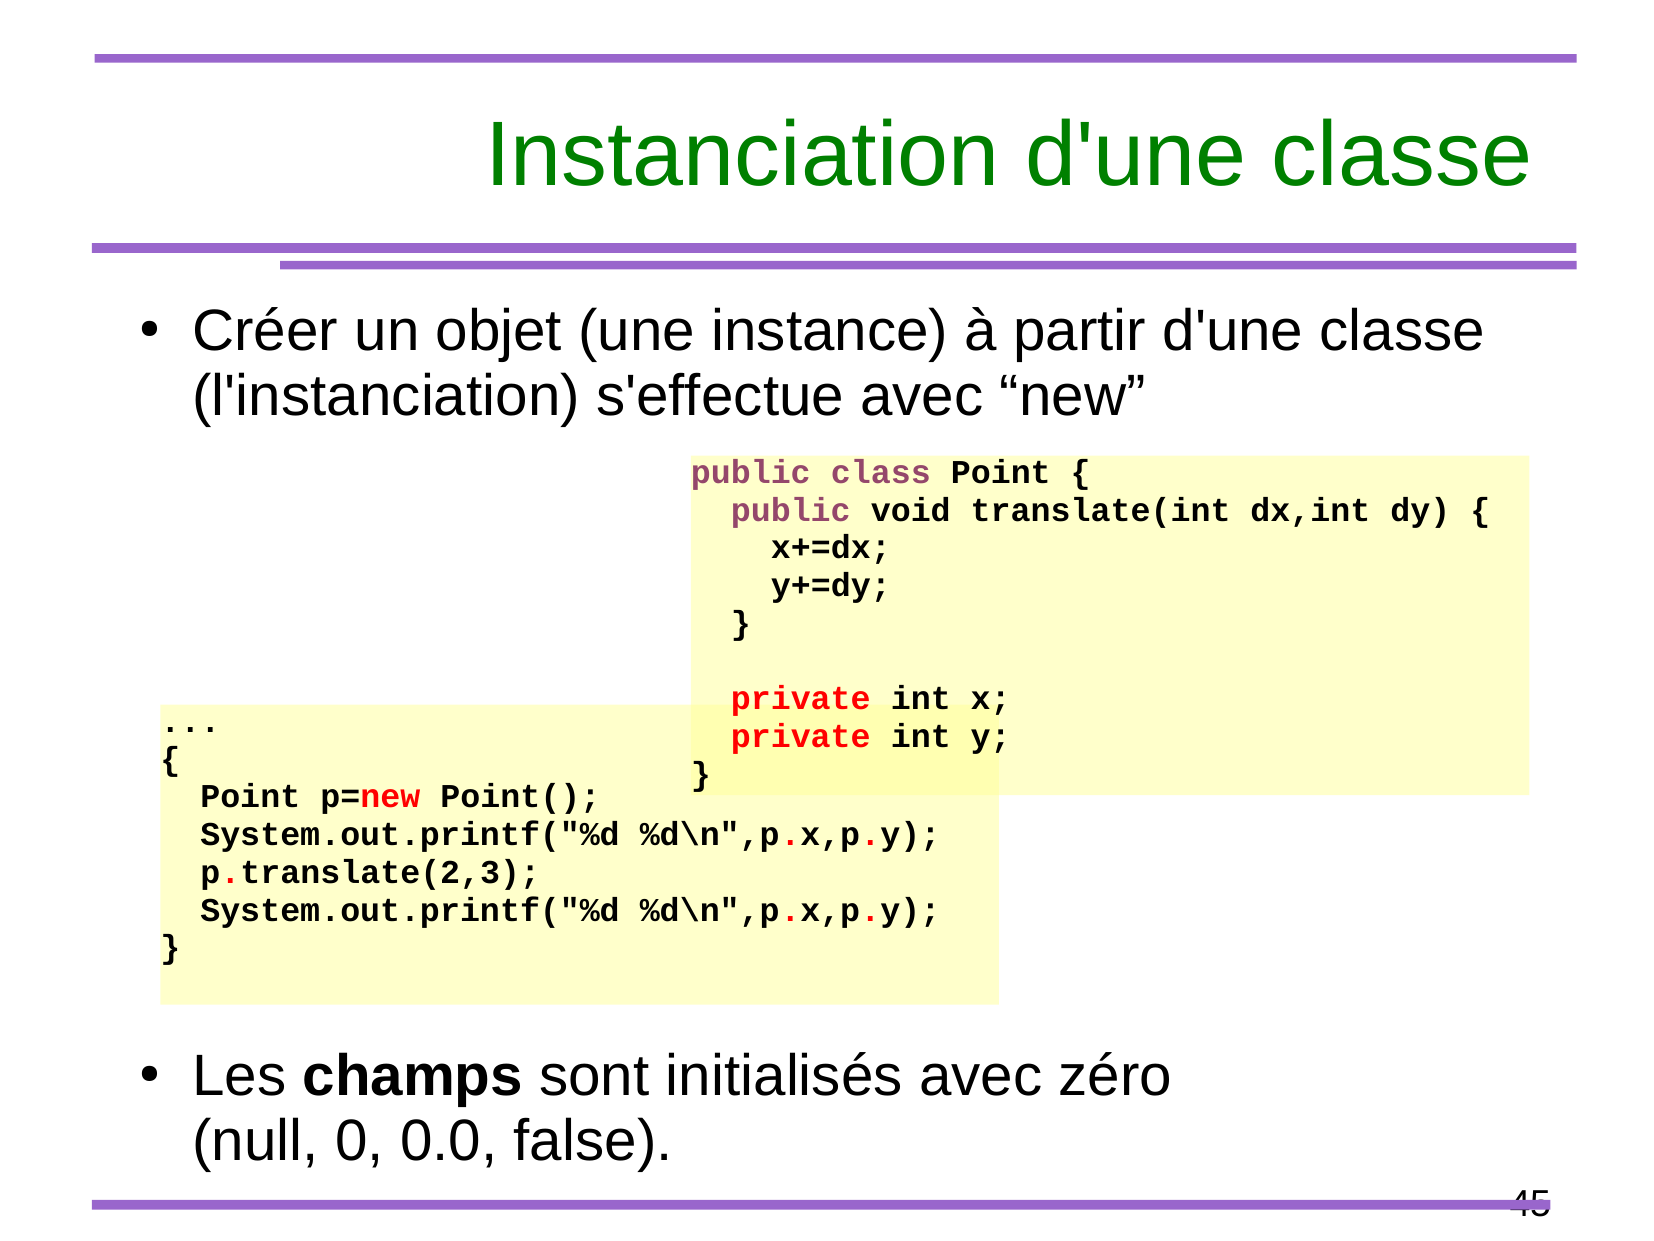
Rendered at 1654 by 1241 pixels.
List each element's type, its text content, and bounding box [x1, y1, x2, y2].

text_box public class Point { public void translate(int dx,int dy) { x+=dx; y+=dy; } private int x; private int y; } [690, 455, 1530, 796]
title Instanciation d'une classe [121, 49, 1534, 257]
list Créer un objet (une instance) à partir d'une classe (l'instanciation) s'effectue avec “new” Les champs sont initialisés avec zéro (null, 0, 0.0, false). [121, 297, 1534, 1173]
text_box ... { Point p=new Point(); System.out.printf("%d %d\n",p.x,p.y); p.translate(2,3); System.out.printf("%d %d\n",p.x,p.y); } [160, 704, 999, 1005]
